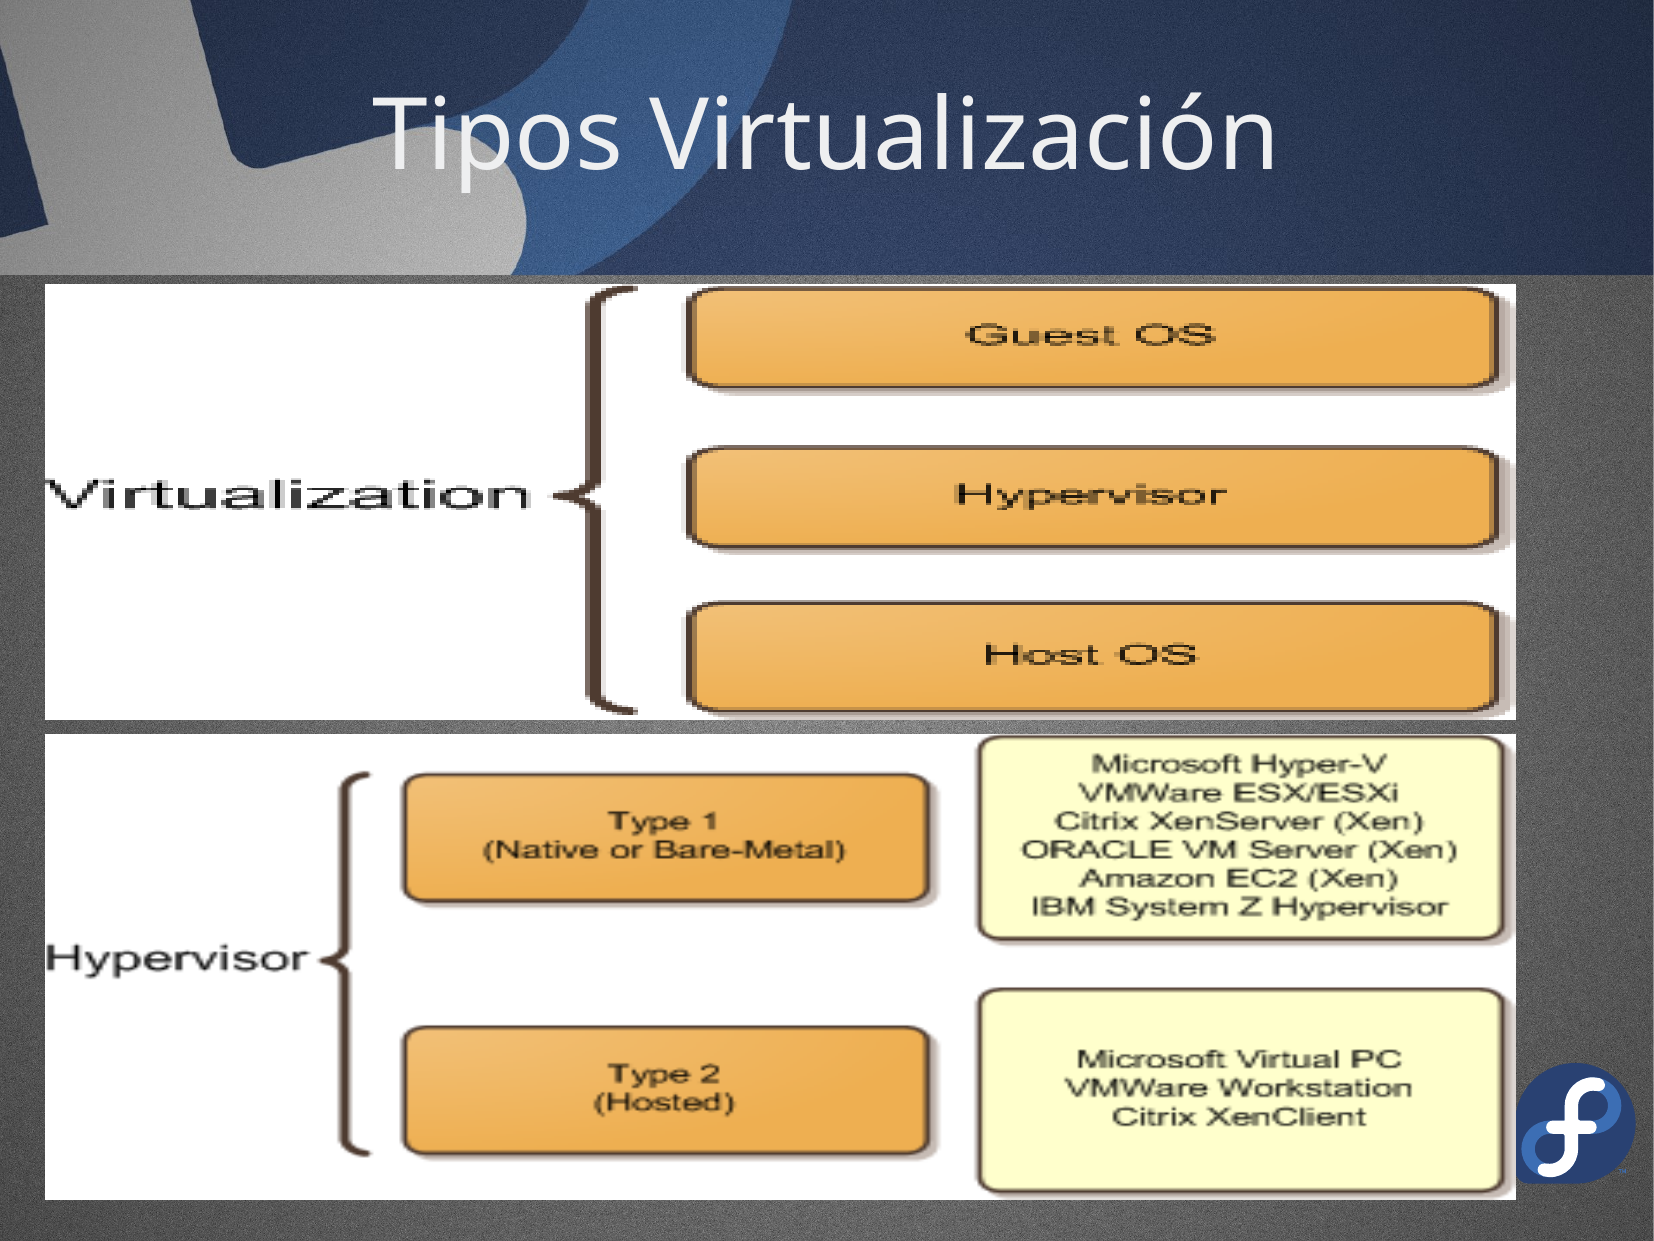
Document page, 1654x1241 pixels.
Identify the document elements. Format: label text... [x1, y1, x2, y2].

text_box Tipos Virtualización [88, 29, 1565, 237]
picture [0, 0, 1654, 1241]
